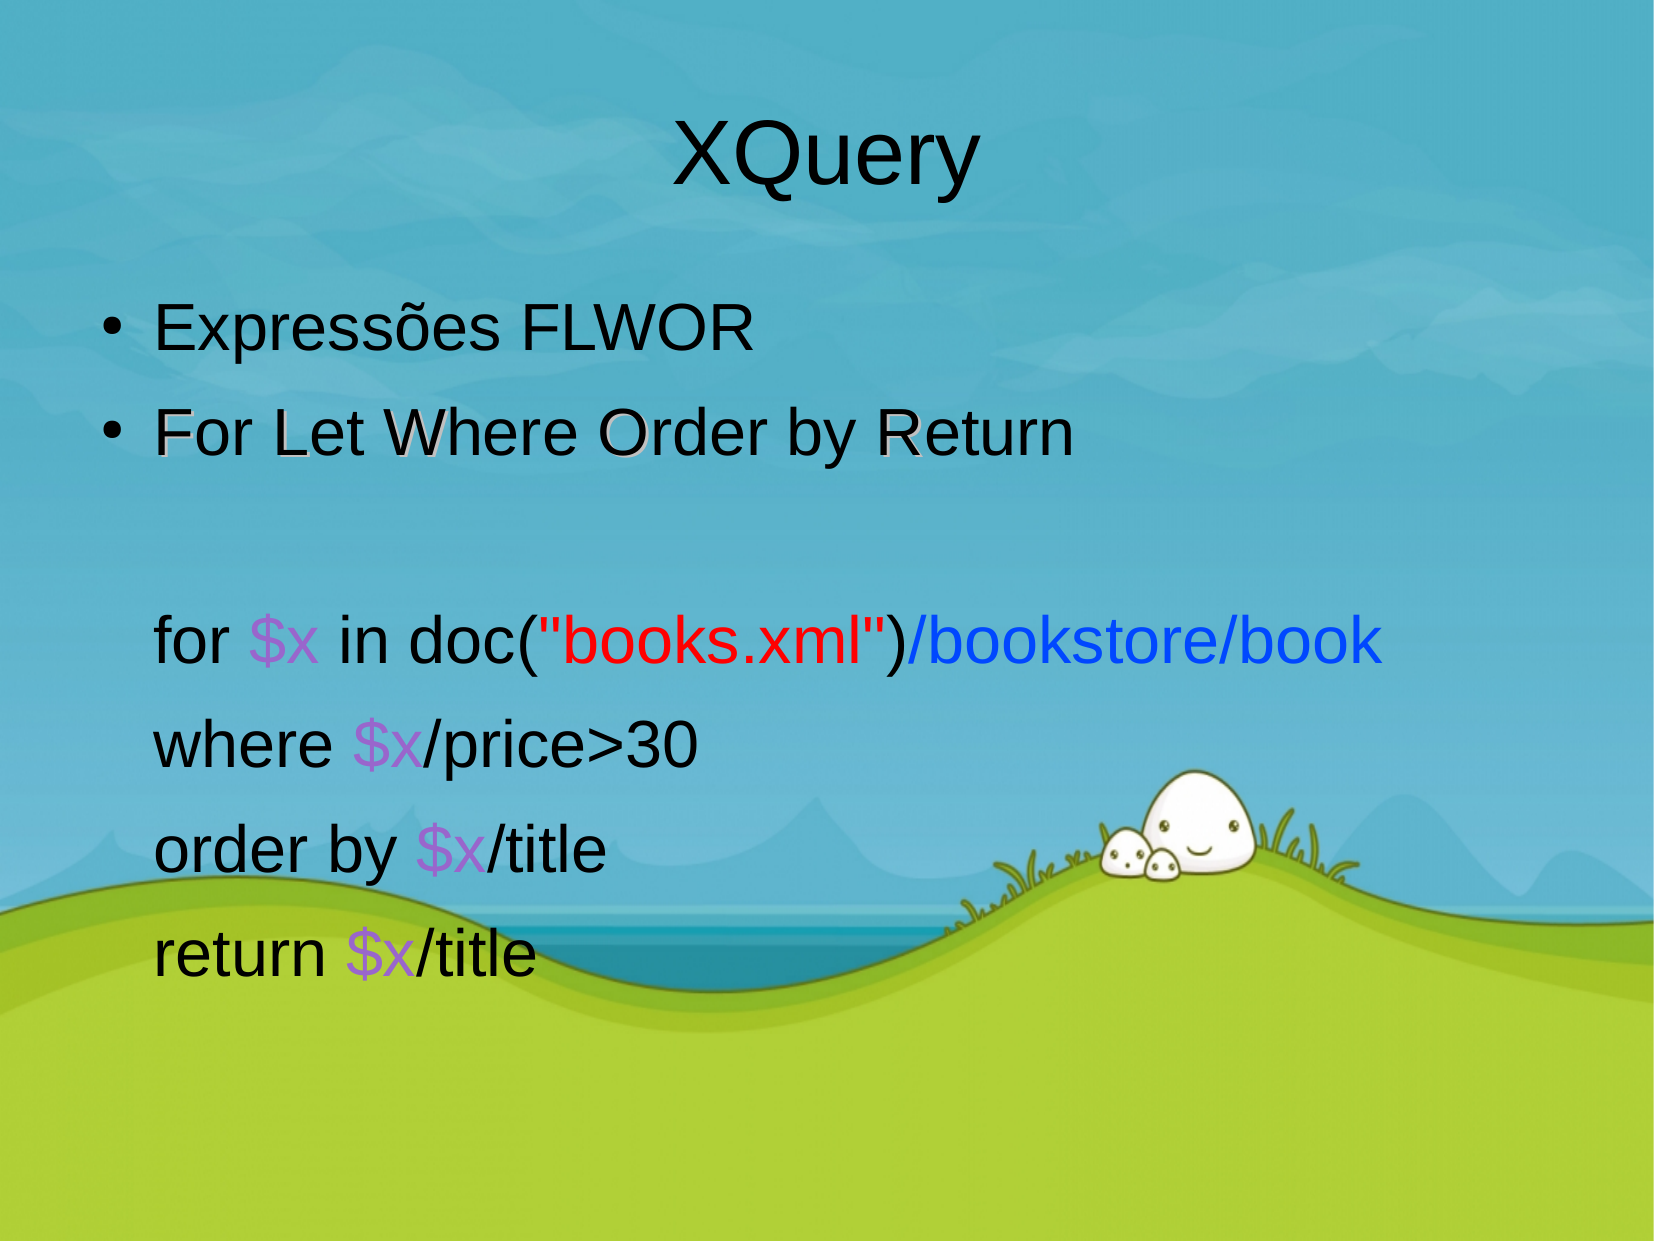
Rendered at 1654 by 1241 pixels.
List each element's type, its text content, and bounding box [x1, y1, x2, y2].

picture [0, 0, 1654, 1241]
list Expressões FLWOR For Let Where Order by Return for $x in doc("books.xml")/bookstore/book where $x/price>30 order by $x/title return $x/title [82, 290, 1571, 1109]
title XQuery [82, 49, 1571, 257]
